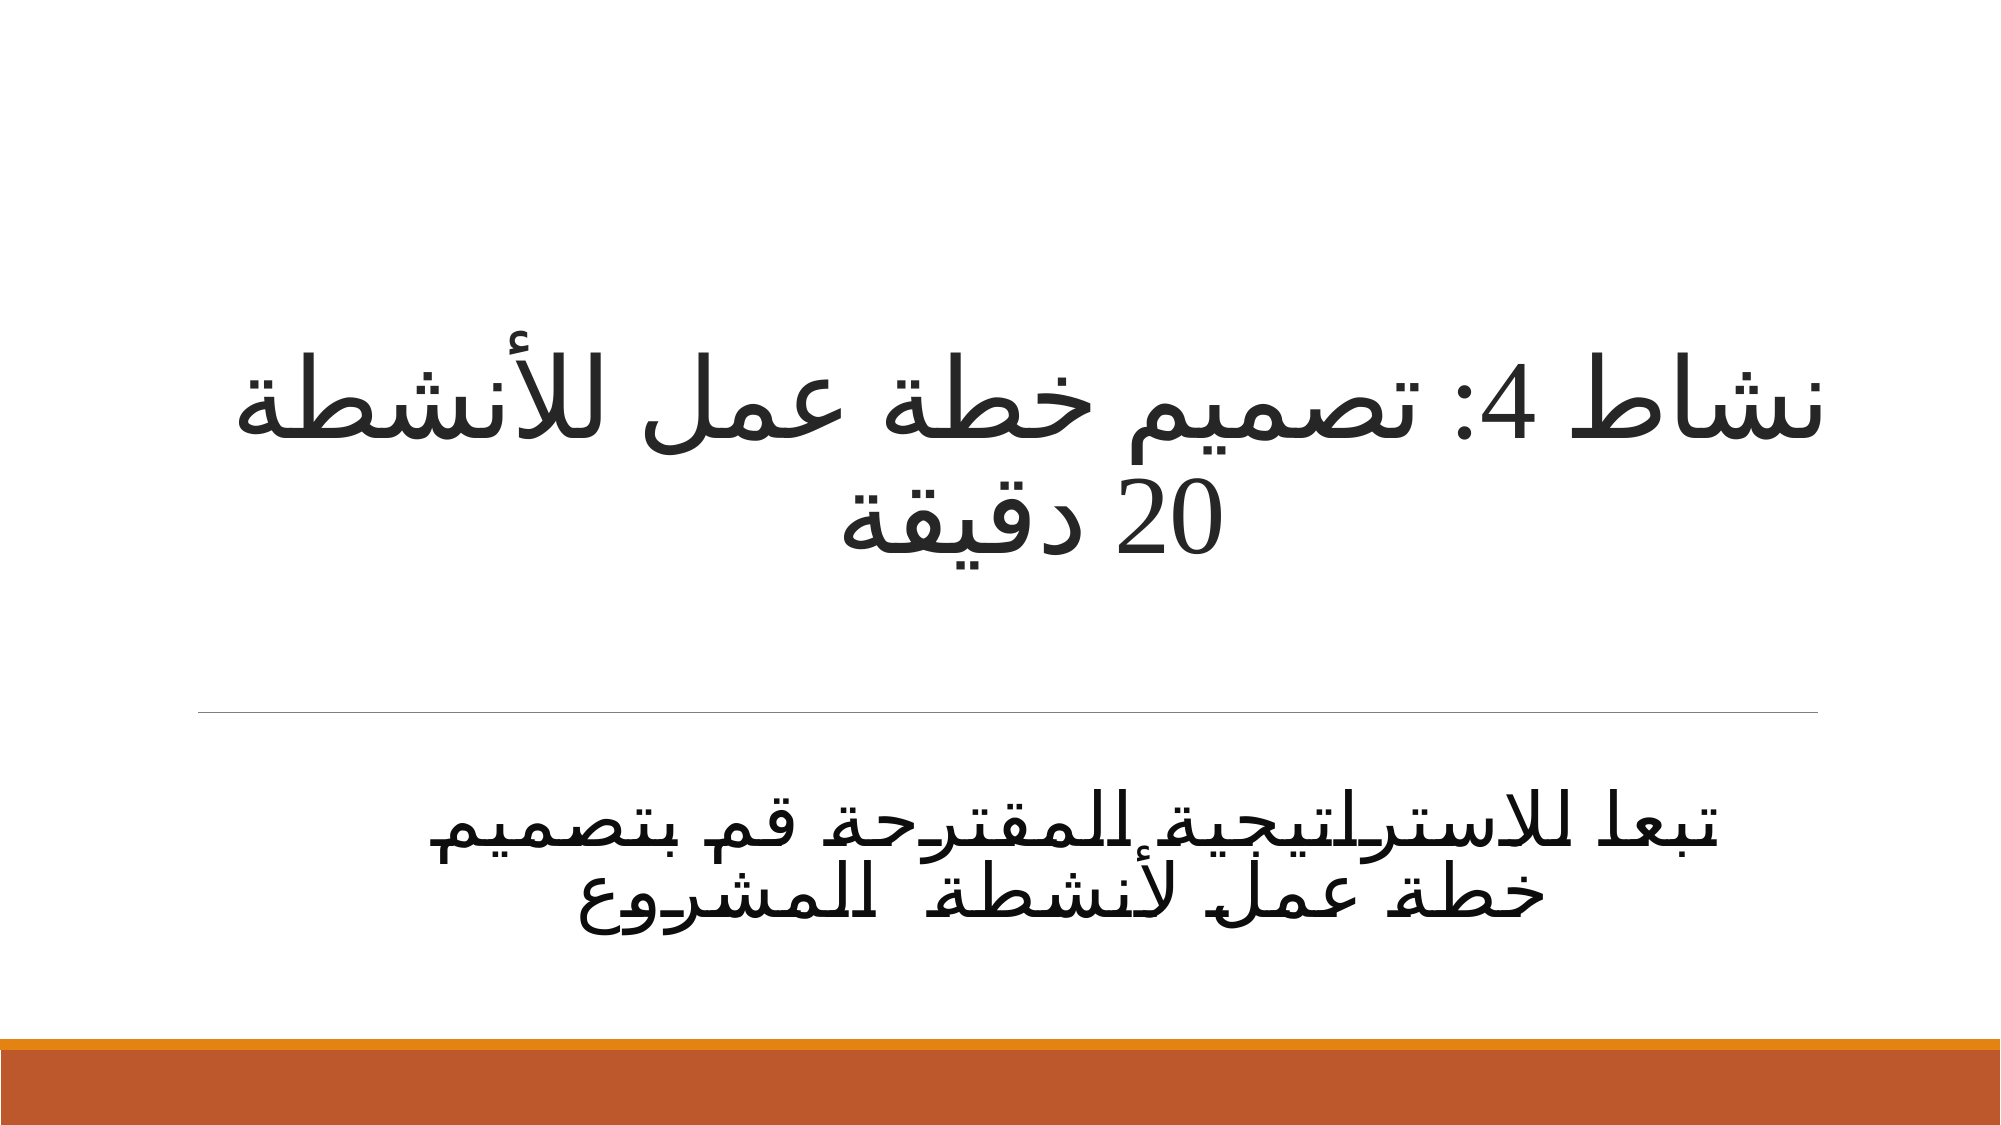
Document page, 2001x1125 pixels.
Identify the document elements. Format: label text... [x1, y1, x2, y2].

subtitle تبعا للاستراتيجية المقترحة قم بتصميم خطة عمل لأنشطة المشروع [379, 780, 1772, 845]
title نشاط 4: تصميم خطة عمل للأنشطة 20 دقيقة [190, 280, 1872, 584]
